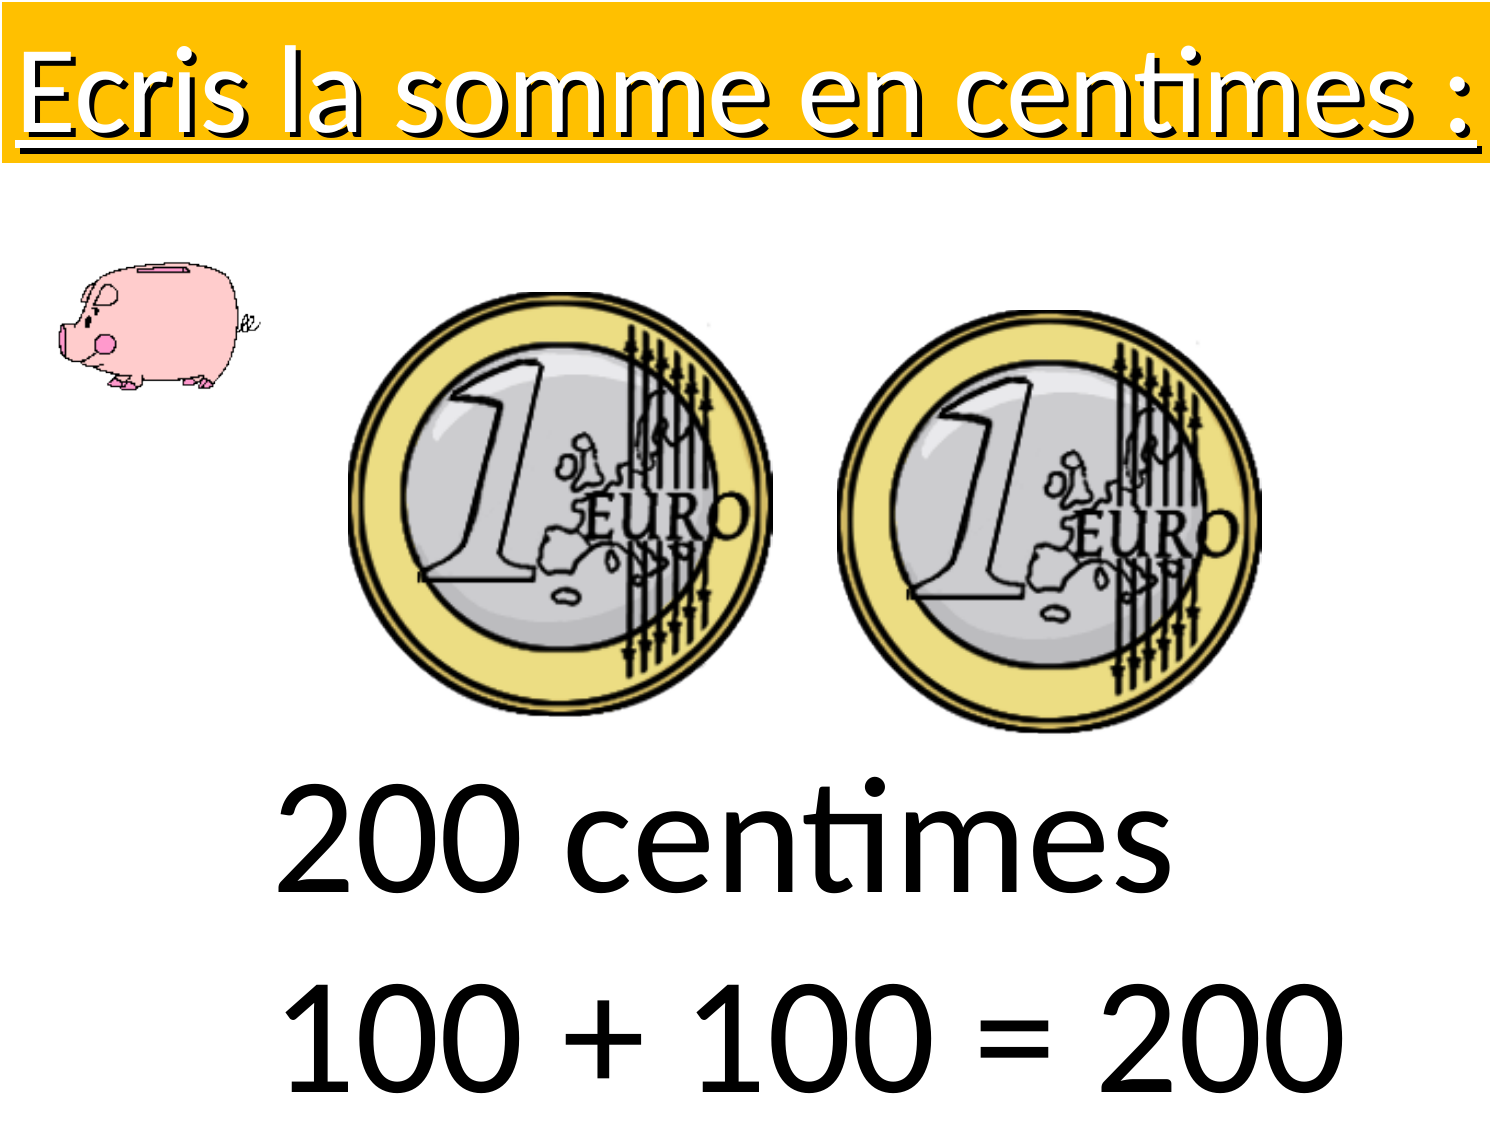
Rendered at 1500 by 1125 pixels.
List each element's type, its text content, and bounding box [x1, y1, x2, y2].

text_box 200 centimes 100 + 100 = 200 [256, 718, 1364, 1125]
text_box Ecris la somme en centimes : [0, 0, 1492, 165]
picture [348, 292, 773, 718]
picture [32, 151, 283, 394]
picture [837, 310, 1262, 718]
